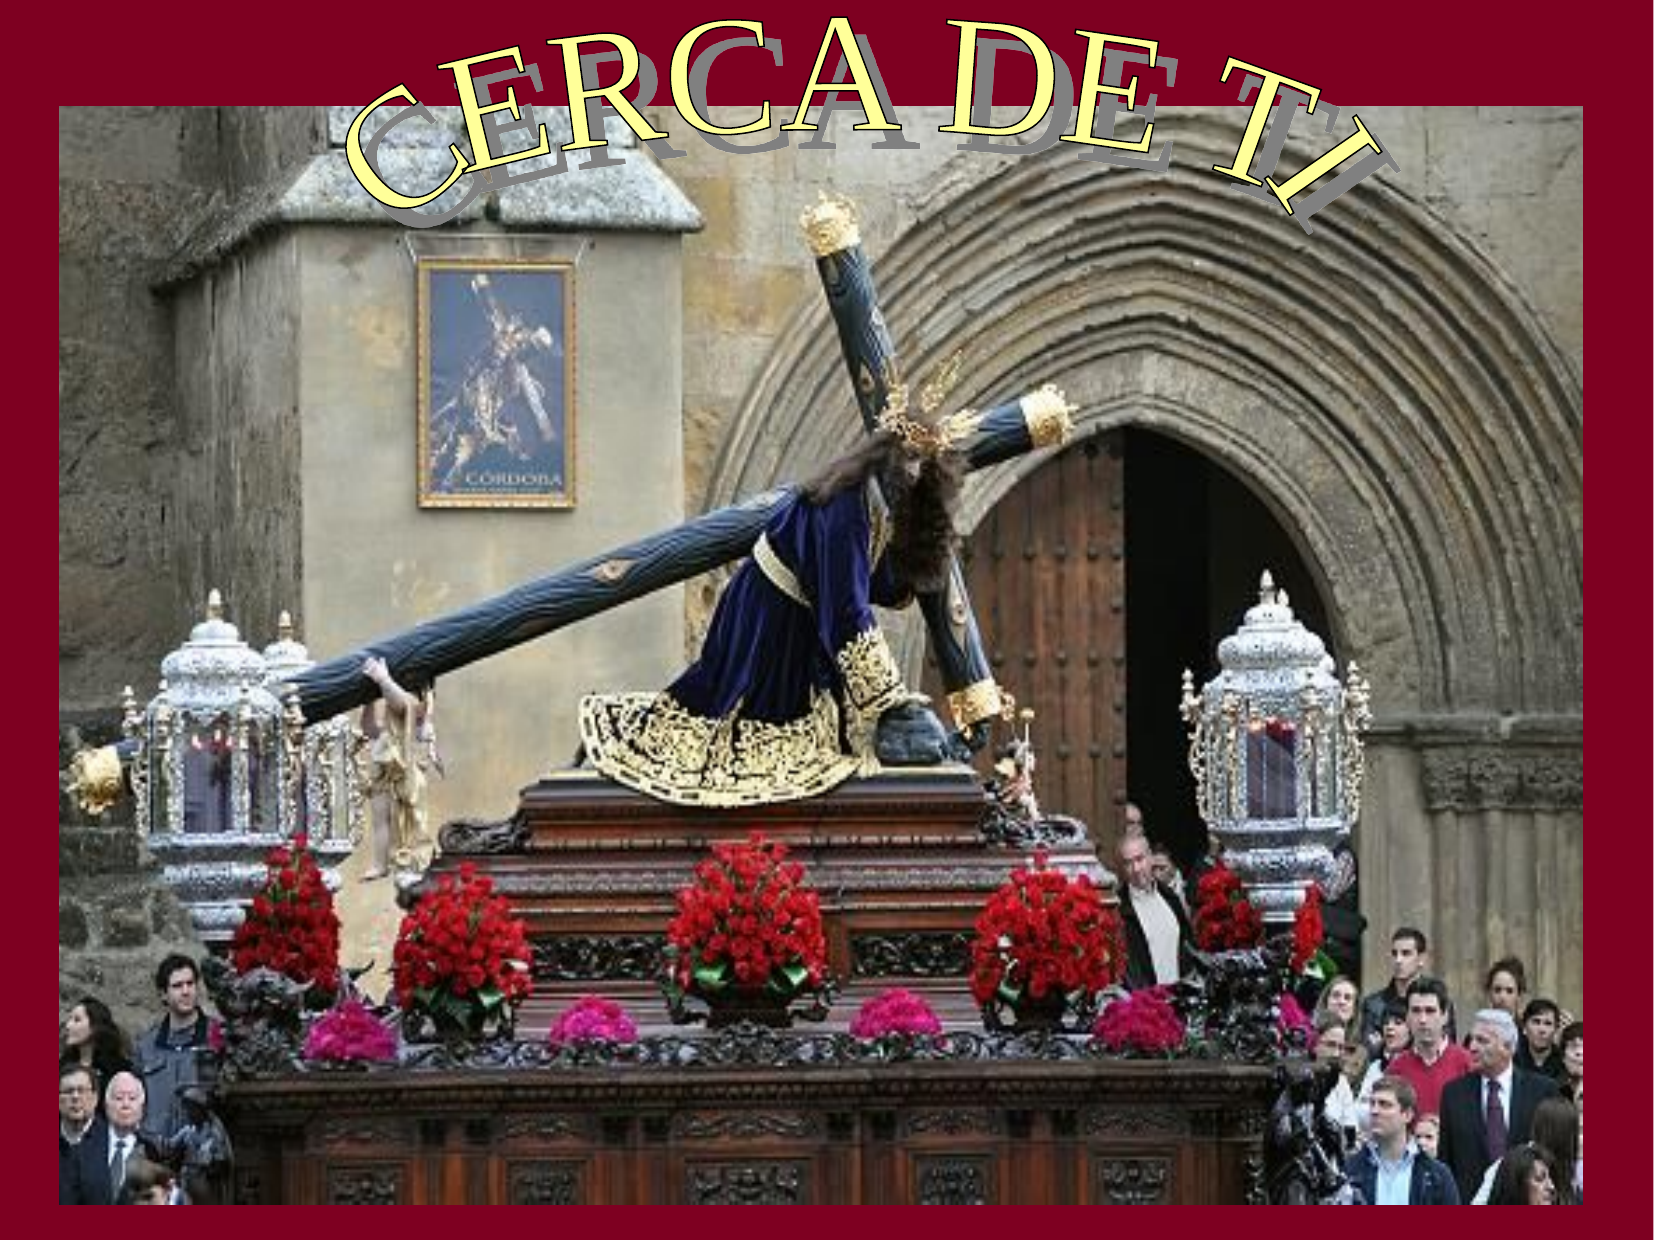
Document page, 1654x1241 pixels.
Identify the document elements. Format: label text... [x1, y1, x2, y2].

text_box CERCA DE TI [546, 33, 669, 151]
text_box CERCA DE TI [345, 45, 551, 209]
text_box CERCA DE TI [1059, 29, 1159, 153]
text_box CERCA DE TI [670, 19, 771, 135]
picture [59, 106, 1583, 1205]
text_box CERCA DE TI [780, 17, 902, 131]
text_box CERCA DE TI [938, 19, 1055, 136]
picture [359, 106, 475, 197]
text_box CERCA DE TI [1264, 114, 1382, 216]
picture [694, 106, 763, 128]
text_box CERCA DE TI [1212, 56, 1322, 187]
picture [970, 106, 1031, 127]
